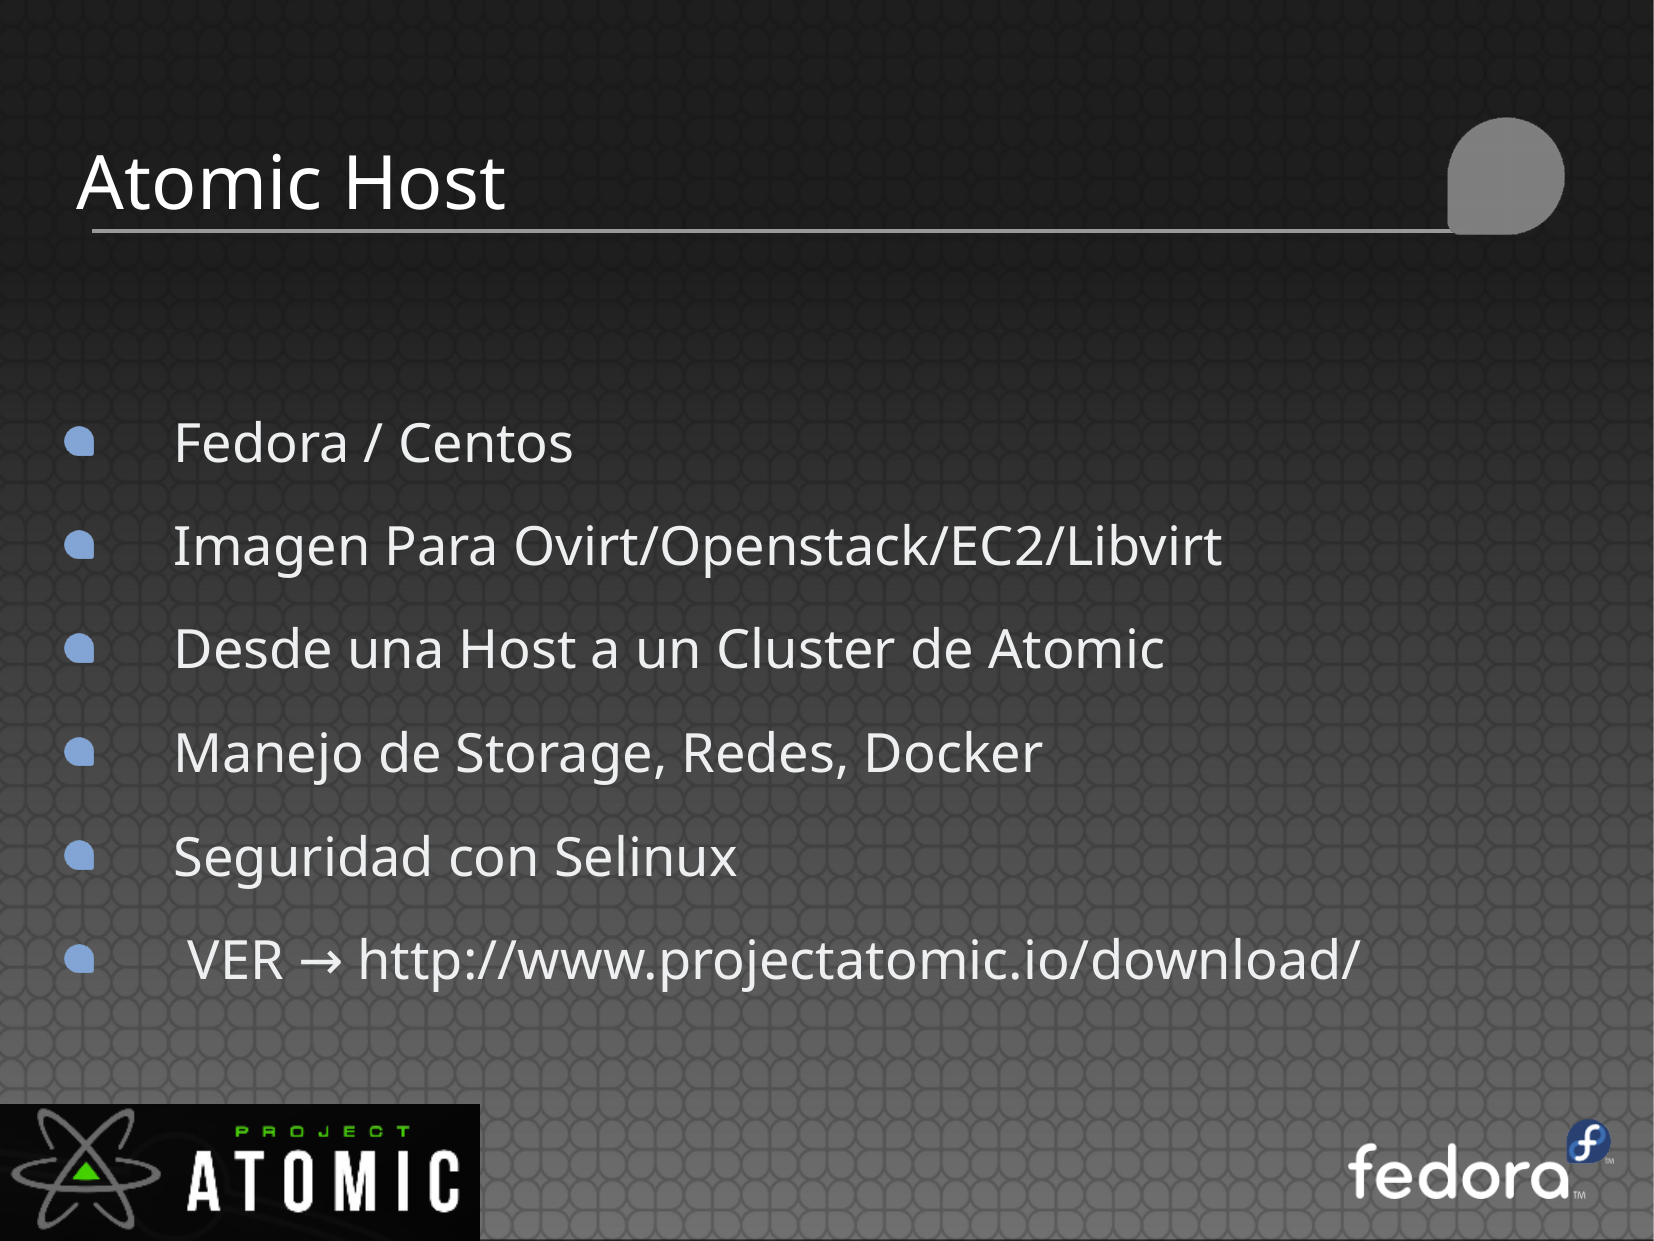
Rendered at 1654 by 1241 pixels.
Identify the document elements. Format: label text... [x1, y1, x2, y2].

picture [0, 0, 1654, 1241]
list Fedora / Centos Imagen Para Ovirt/Openstack/EC2/Libvirt Desde una Host a un Cluster de Atomic Manejo de Storage, Redes, Docker Seguridad con Selinux VER → http://www.projectatomic.io/download/ [46, 300, 1536, 1192]
title Atomic Host [76, 112, 1566, 249]
